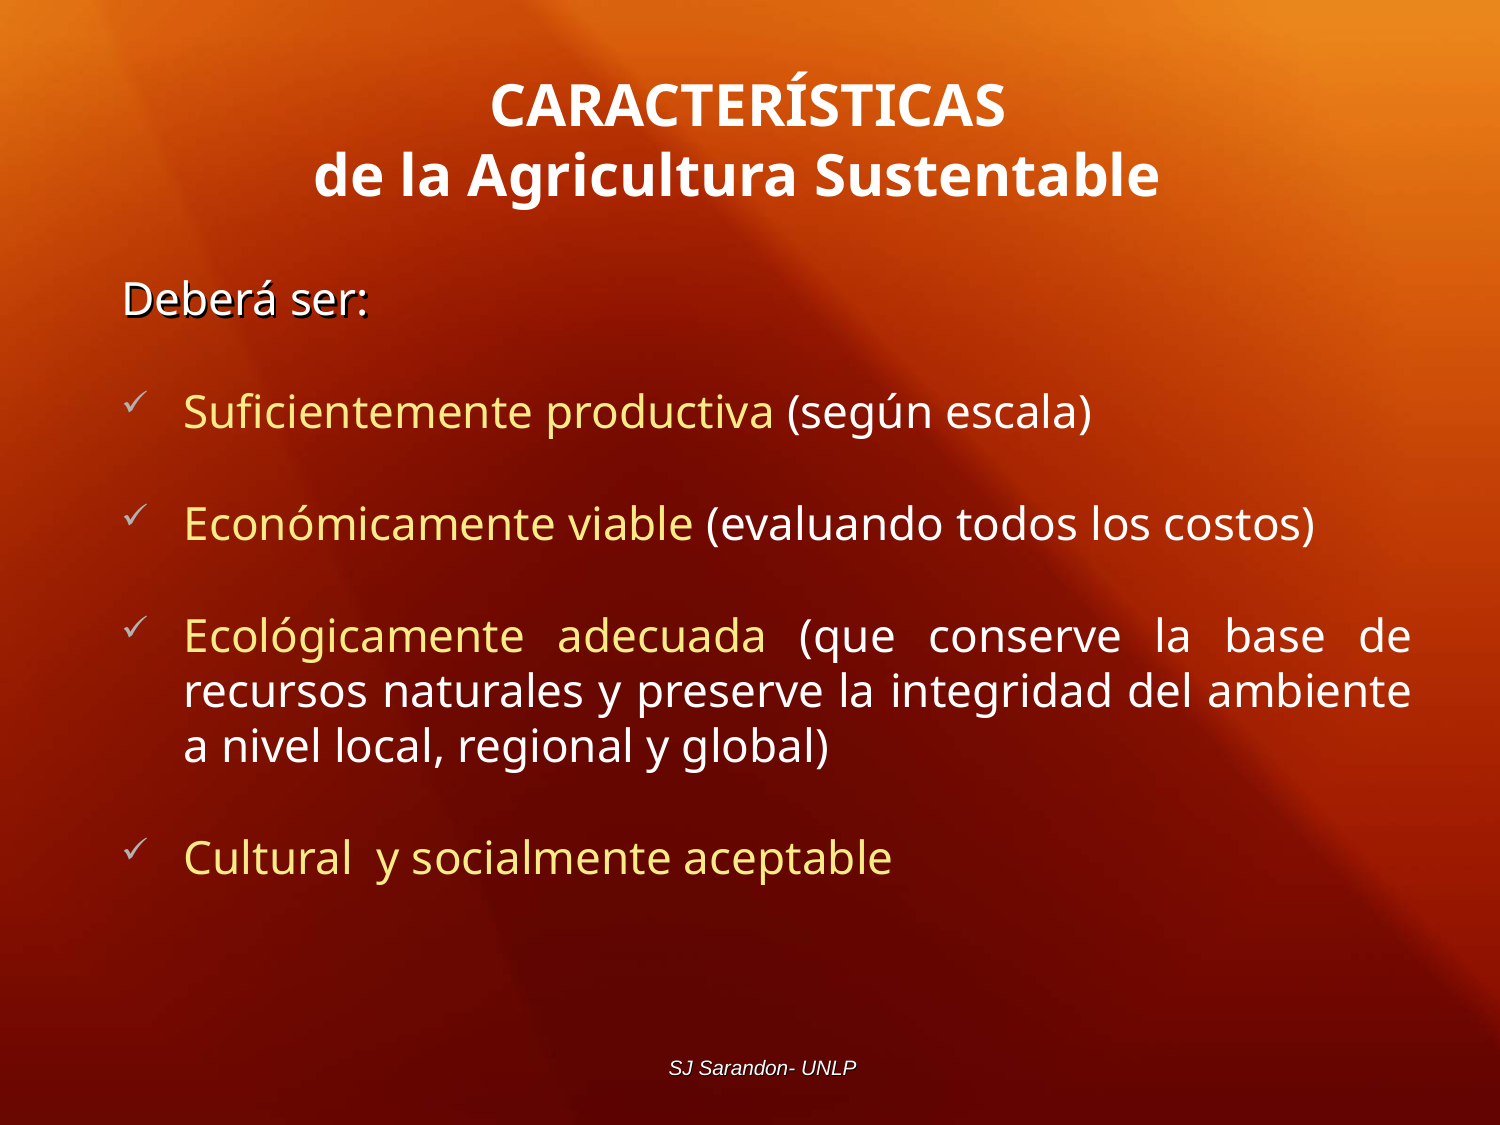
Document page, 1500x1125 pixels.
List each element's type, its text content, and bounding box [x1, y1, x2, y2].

text_box SJ Sarandon- UNLP [524, 1009, 1000, 1088]
list Deberá ser: Suficientemente productiva (según escala) Económicamente viable (evaluando todos los costos) Ecológicamente adecuada (que conserve la base de recursos naturales y preserve la integridad del ambiente a nivel local, regional y global) Cultural y socialmente aceptable [106, 262, 1429, 947]
title CARACTERÍSTICAS de la Agricultura Sustentable [111, 60, 1363, 211]
picture [0, 0, 1500, 1125]
